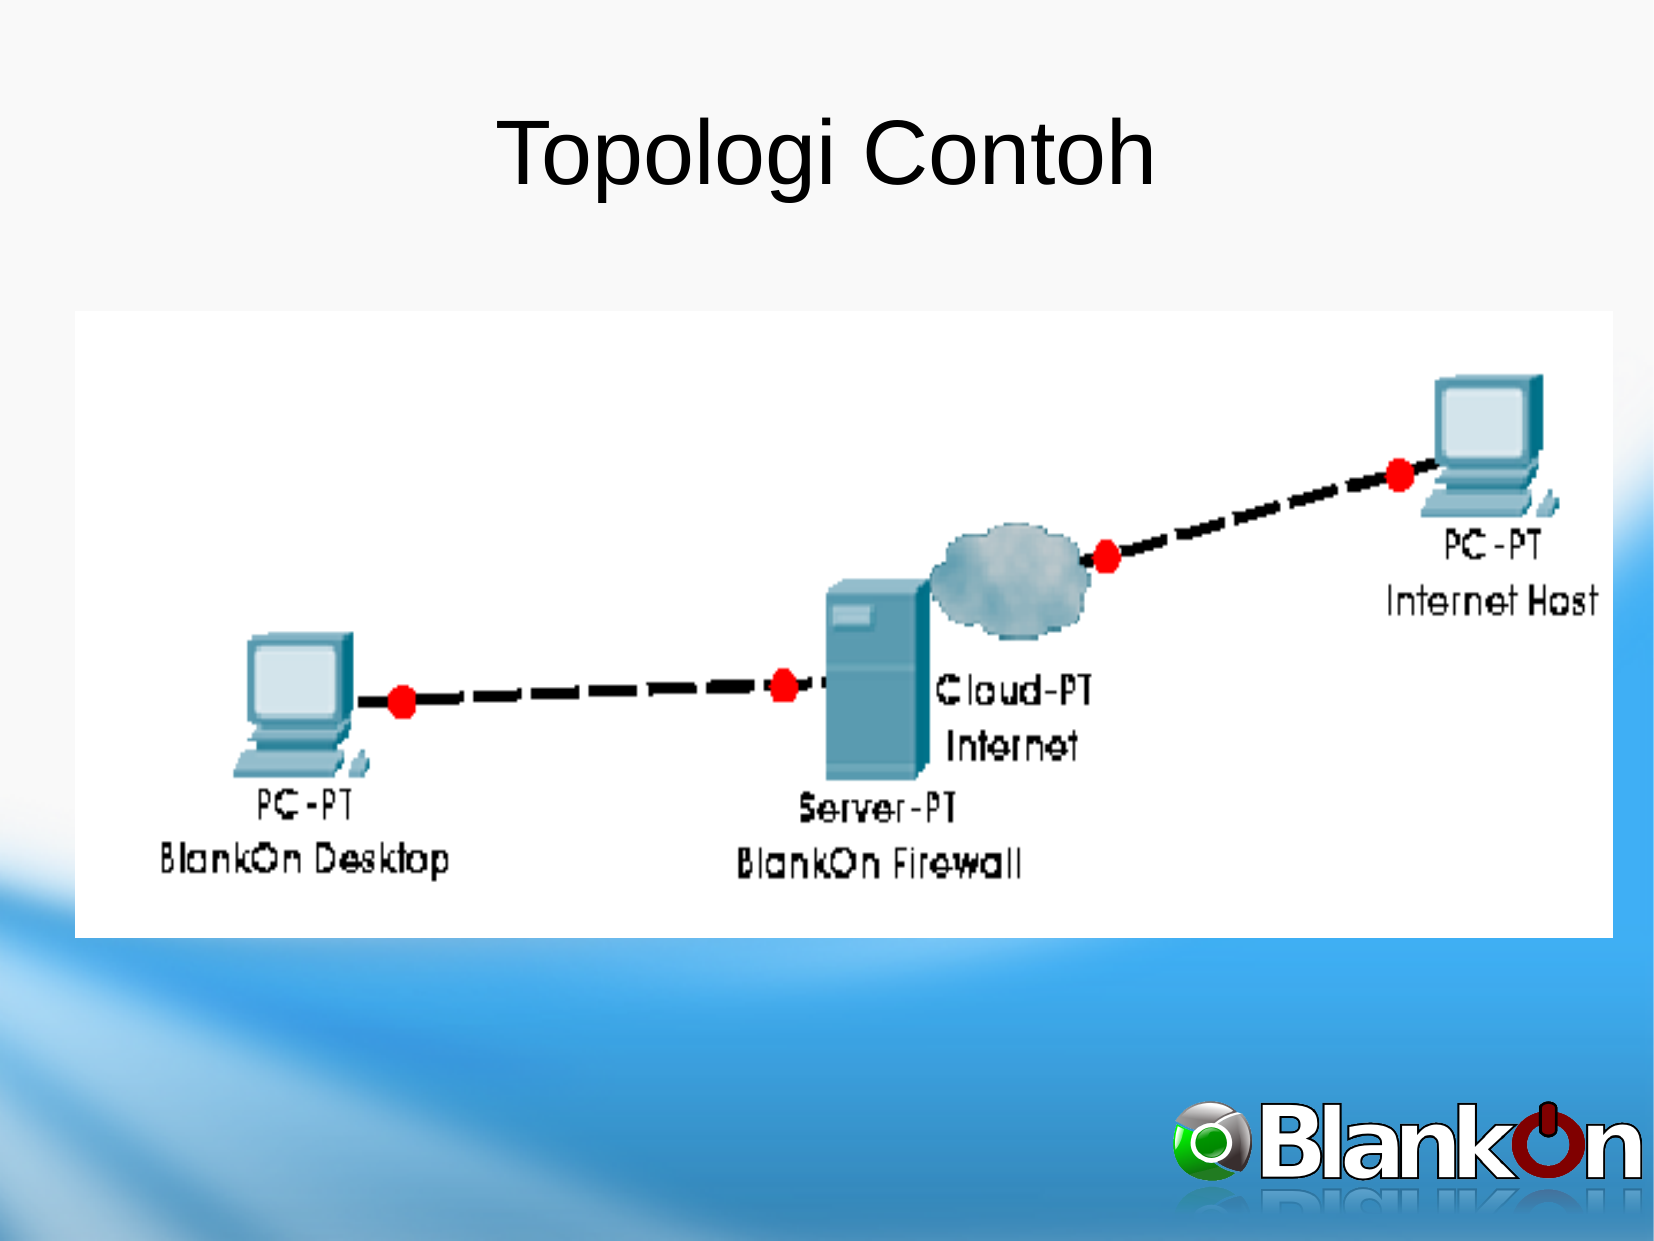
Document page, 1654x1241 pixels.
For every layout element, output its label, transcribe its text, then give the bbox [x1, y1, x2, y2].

title Topologi Contoh [82, 49, 1571, 257]
picture [0, 0, 1654, 1241]
